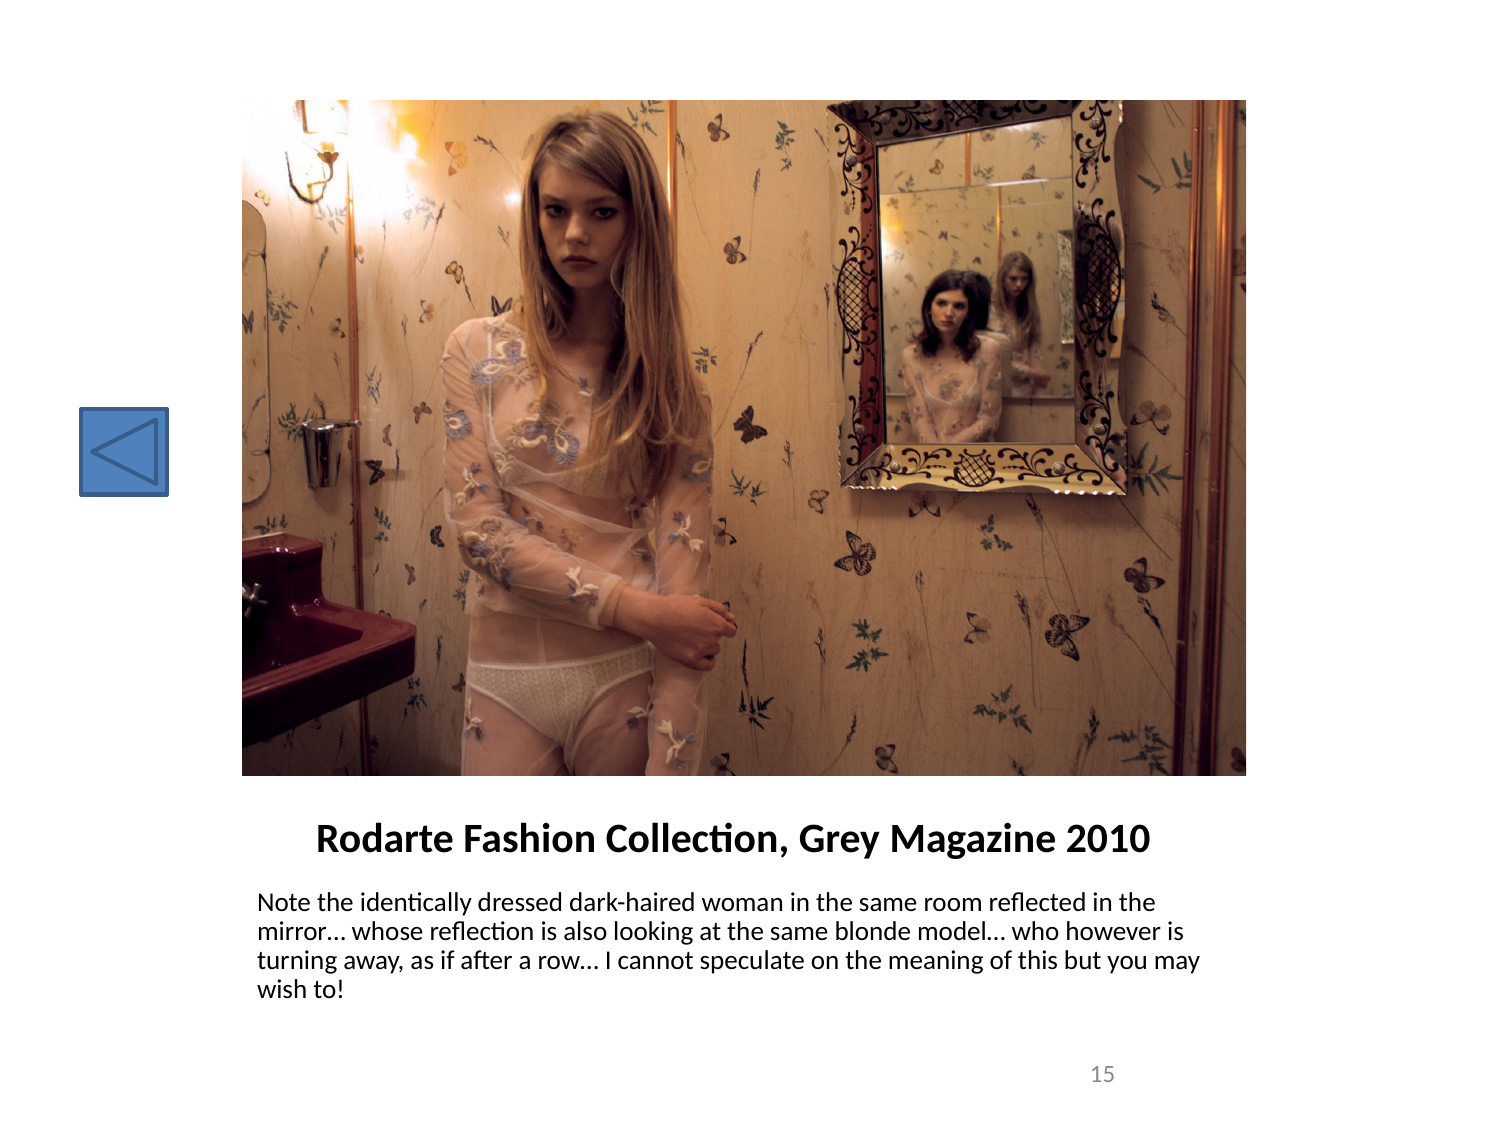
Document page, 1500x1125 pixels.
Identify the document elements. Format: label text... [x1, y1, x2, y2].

title Rodarte Fashion Collection, Grey Magazine 2010 [301, 776, 1202, 869]
picture [242, 100, 1247, 776]
text_box [81, 408, 167, 495]
list Note the identically dressed dark-haired woman in the same room reflected in the mirror… whose reflection is also looking at the same blonde model… who however is turning away, as if after a row… I cannot speculate on the meaning of this but you may wish to! [242, 880, 1247, 1013]
text_box 15 [1074, 1042, 1426, 1103]
